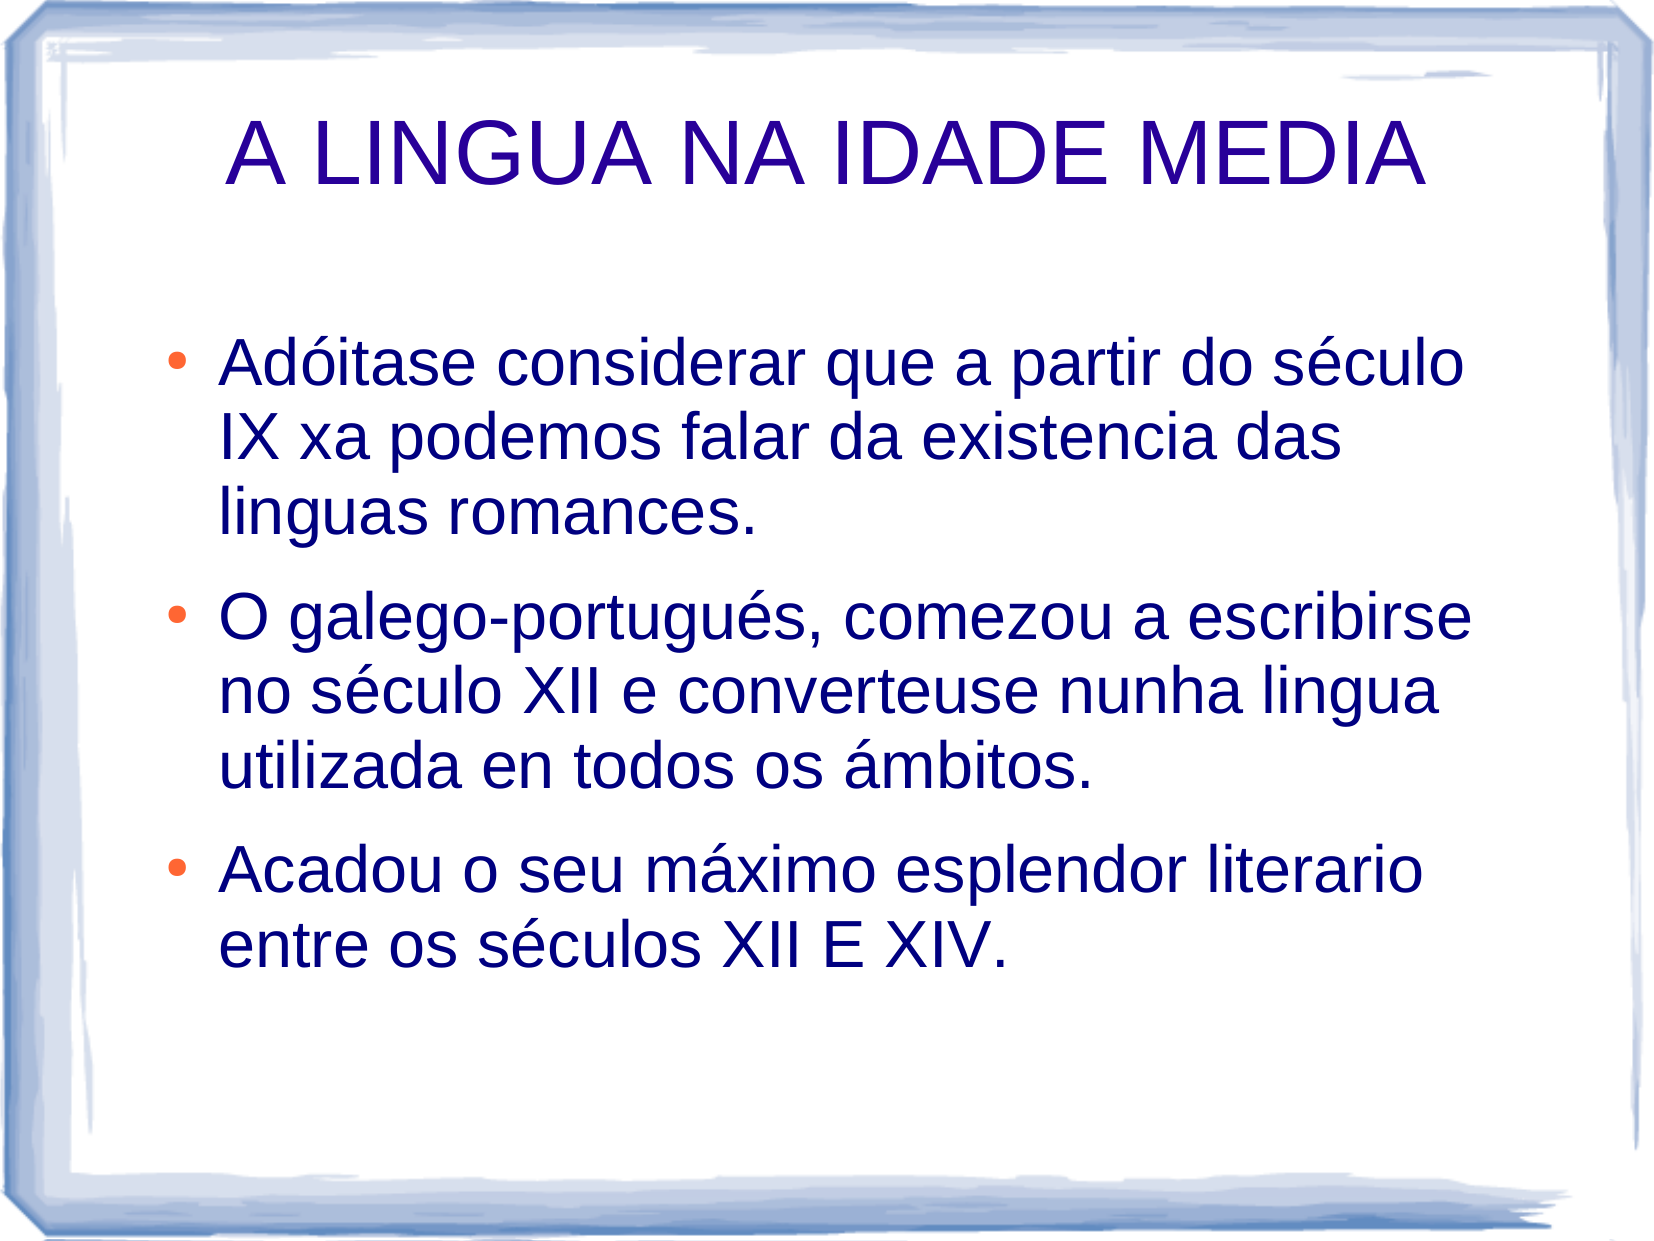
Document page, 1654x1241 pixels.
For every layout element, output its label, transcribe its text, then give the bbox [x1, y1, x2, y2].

title A LINGUA NA IDADE MEDIA [82, 49, 1571, 257]
list Adóitase considerar que a partir do século IX xa podemos falar da existencia das linguas romances. O galego-portugués, comezou a escribirse no século XII e converteuse nunha lingua utilizada en todos os ámbitos. Acadou o seu máximo esplendor literario entre os séculos XII E XIV. [147, 324, 1506, 1045]
picture [0, 0, 1654, 1241]
